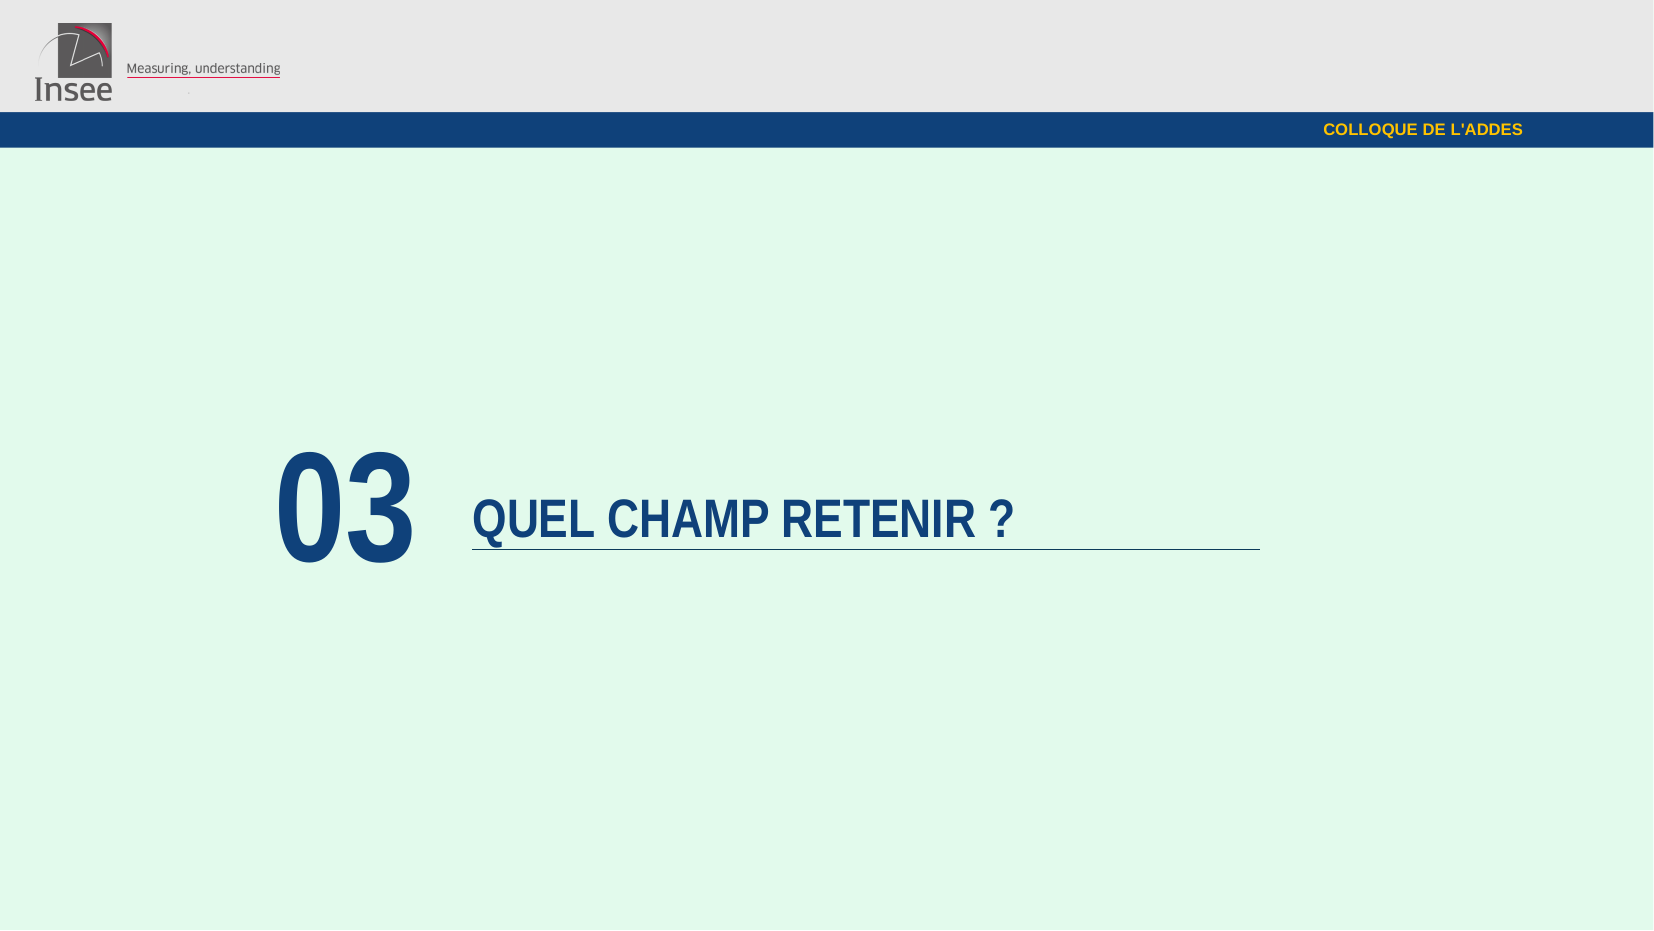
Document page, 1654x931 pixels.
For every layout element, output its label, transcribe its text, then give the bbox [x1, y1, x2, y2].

title Quel champ retenir ? [472, 401, 1359, 550]
picture [35, 23, 280, 101]
text_box 03 [230, 389, 461, 621]
